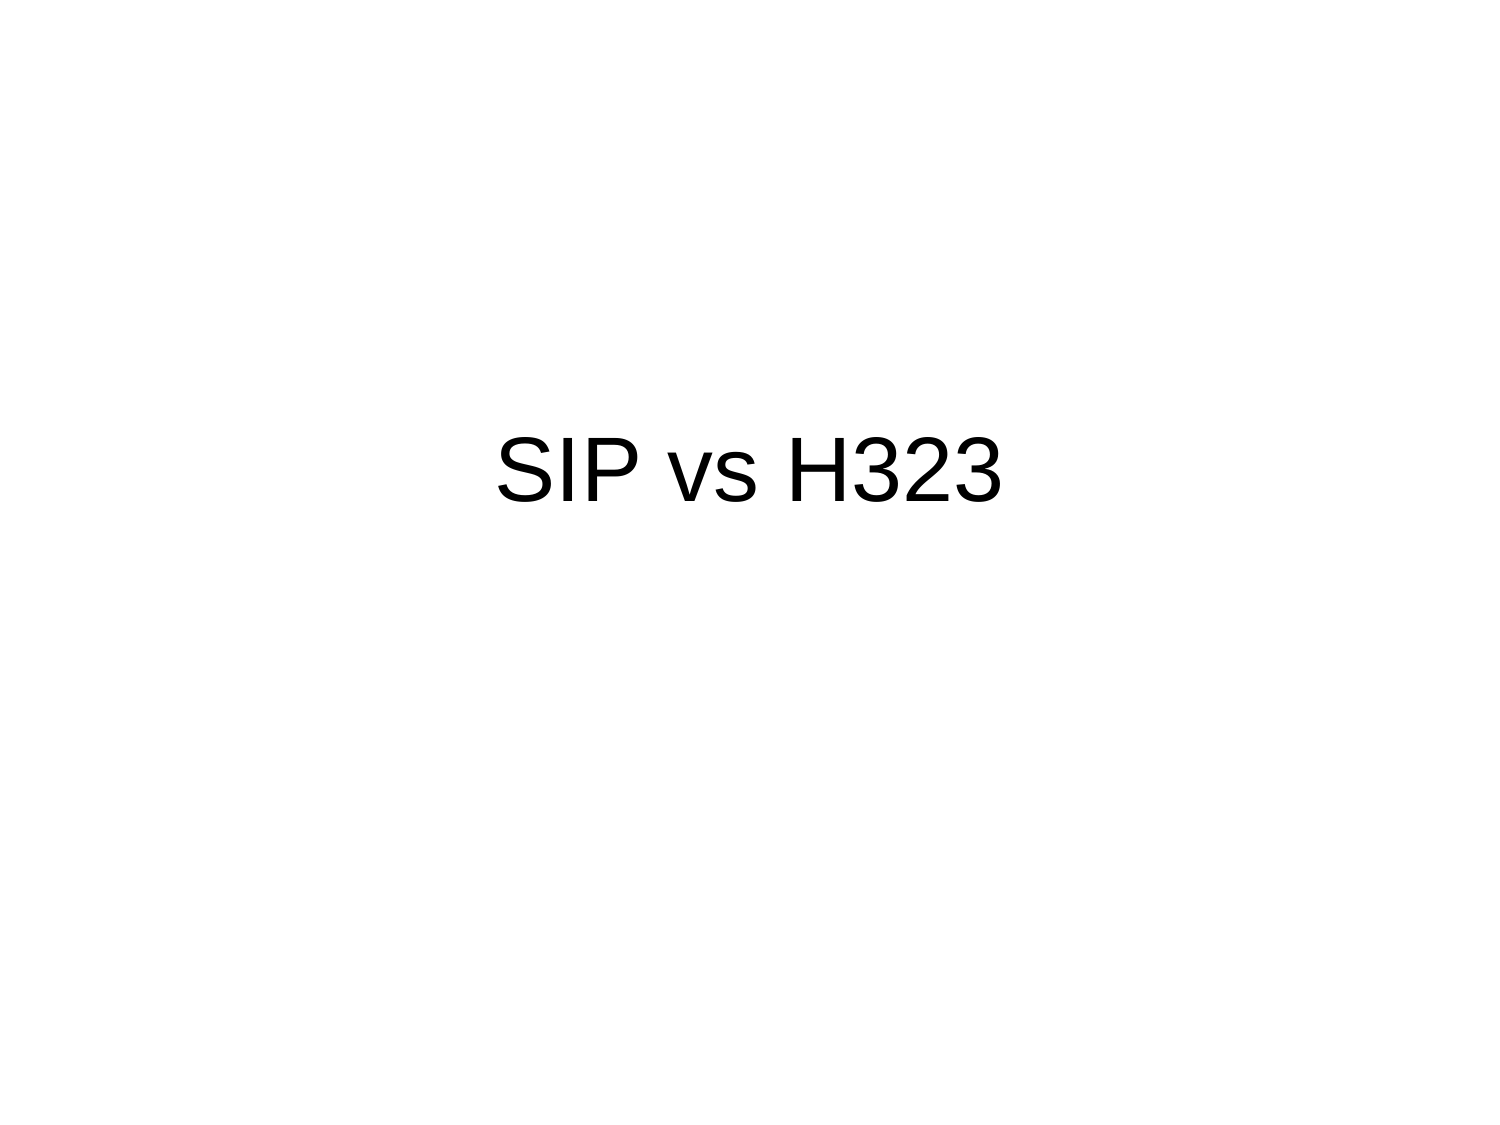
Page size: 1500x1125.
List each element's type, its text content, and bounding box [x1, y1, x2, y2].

title SIP vs H323 [112, 349, 1388, 591]
